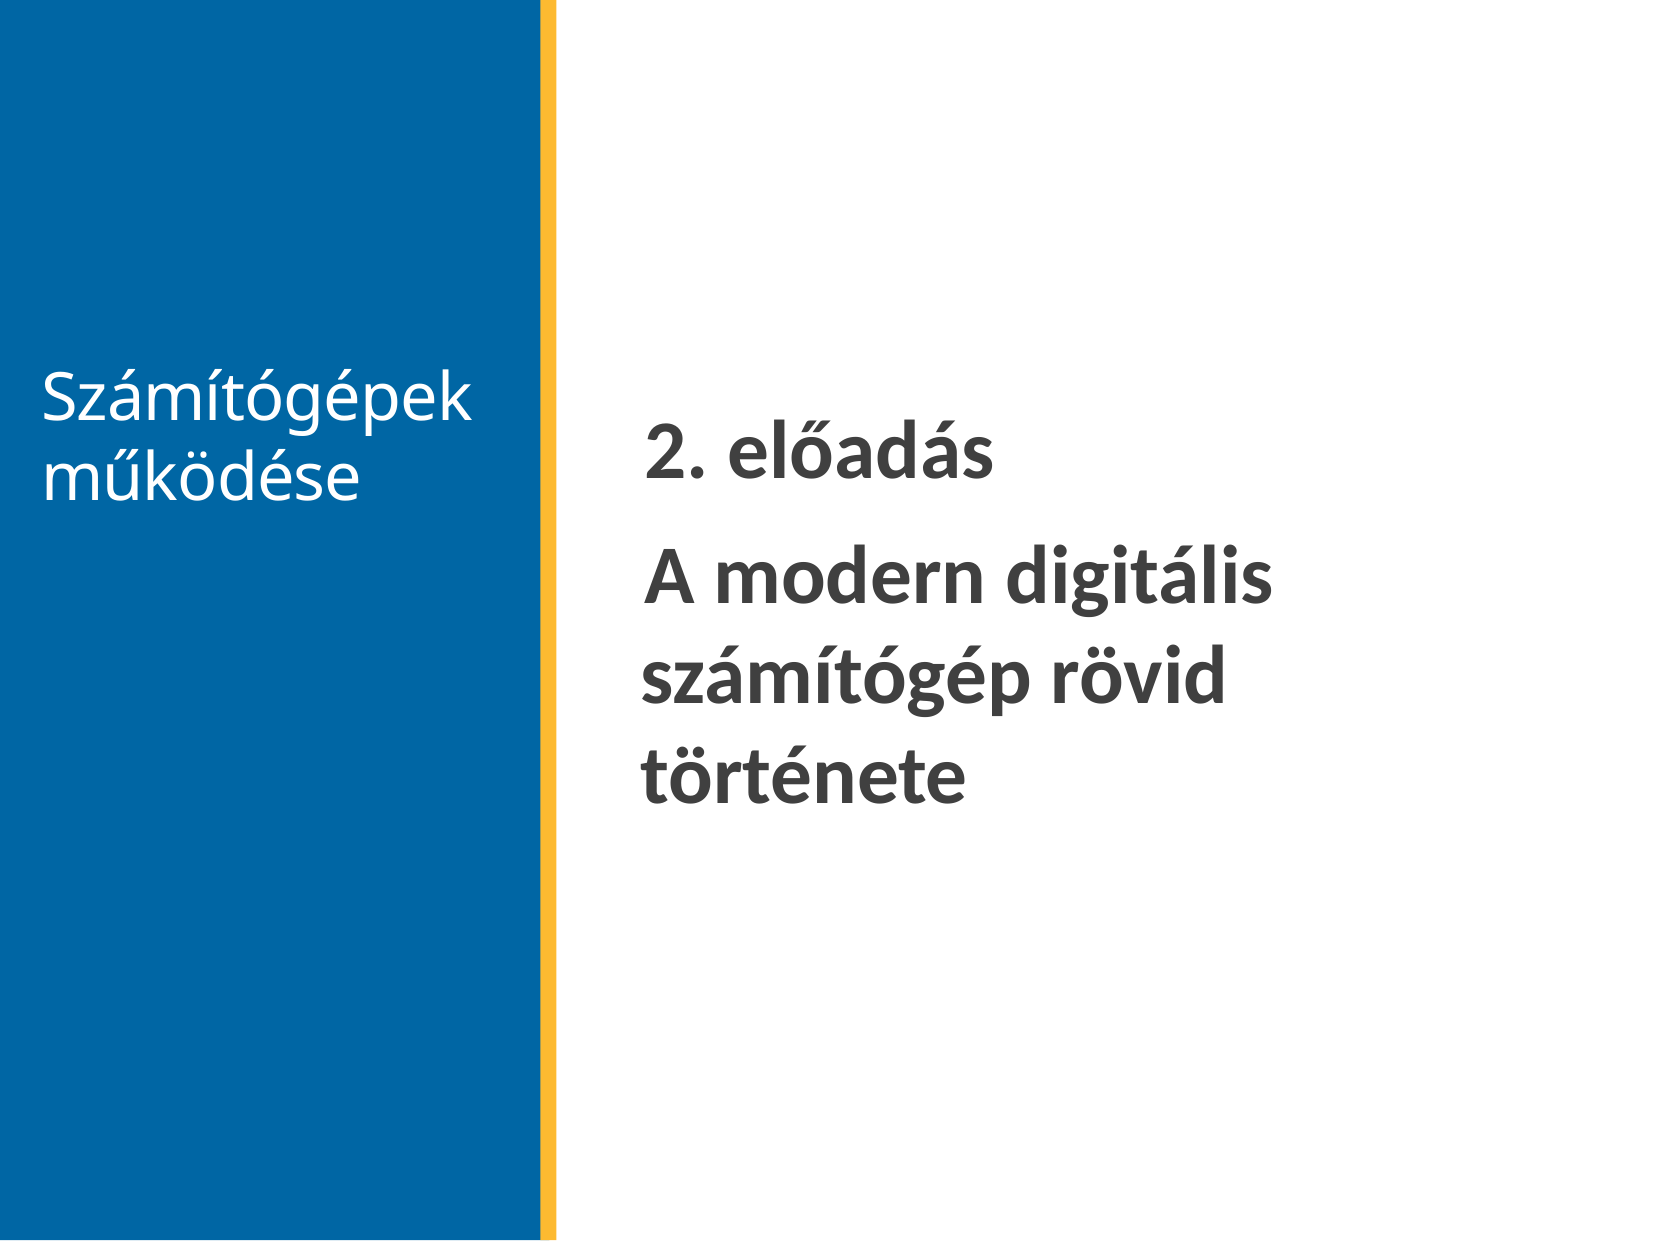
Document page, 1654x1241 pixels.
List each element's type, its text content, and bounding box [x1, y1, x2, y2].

list 2. előadás A modern digitális számítógép rövid története [625, 132, 1532, 1084]
title Számítógépek működése [25, 107, 497, 521]
